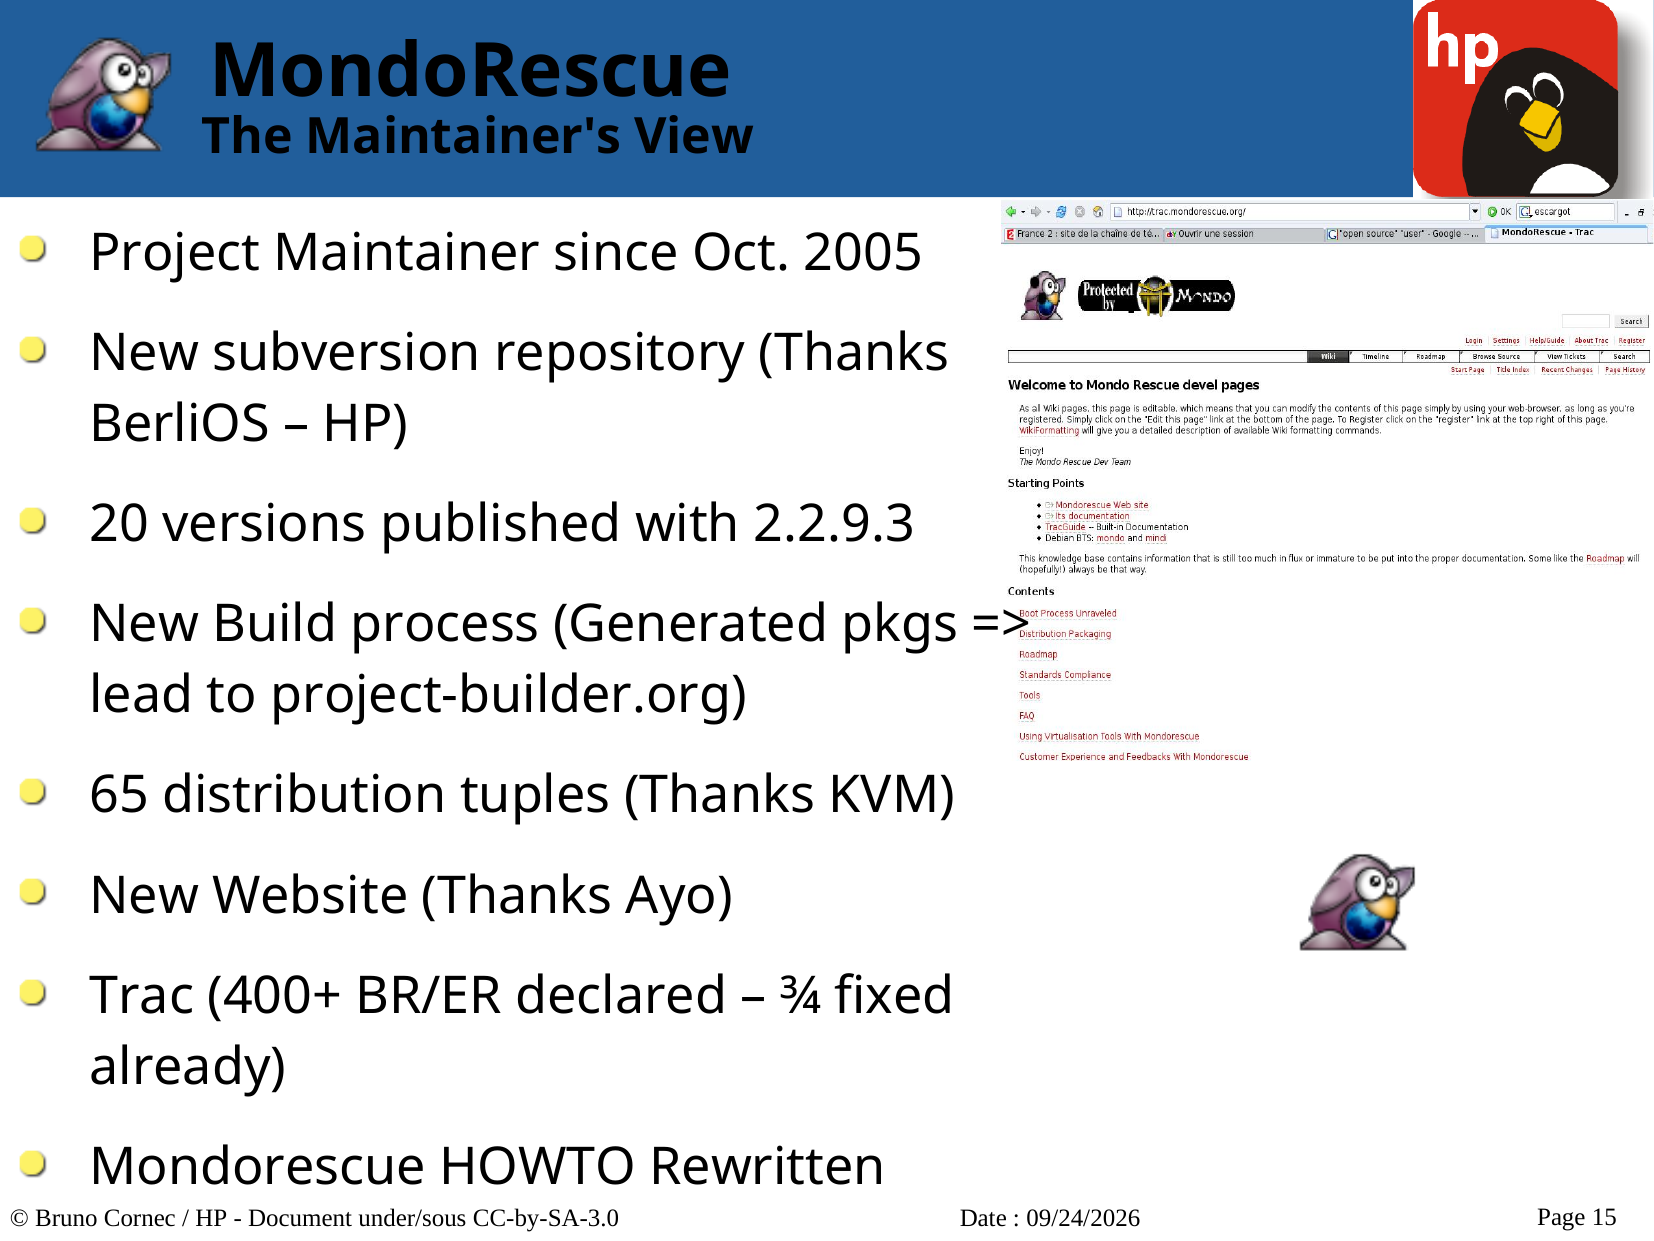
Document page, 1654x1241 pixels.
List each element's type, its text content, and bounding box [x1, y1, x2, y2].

picture [1049, 0, 1654, 761]
list Project Maintainer since Oct. 2005 New subversion repository (Thanks BerliOS – HP) 20 versions published with 2.2.9.3 New Build process (Generated pkgs => lead to project-builder.org) 65 distribution tuples (Thanks KVM) New Website (Thanks Ayo) Trac (400+ BR/ER declared – ¾ fixed already) Mondorescue HOWTO Rewritten Mailing List activity [6, 214, 1049, 1177]
picture [1269, 821, 1449, 991]
title The Maintainer's View [201, 32, 1191, 241]
picture [0, 0, 211, 199]
